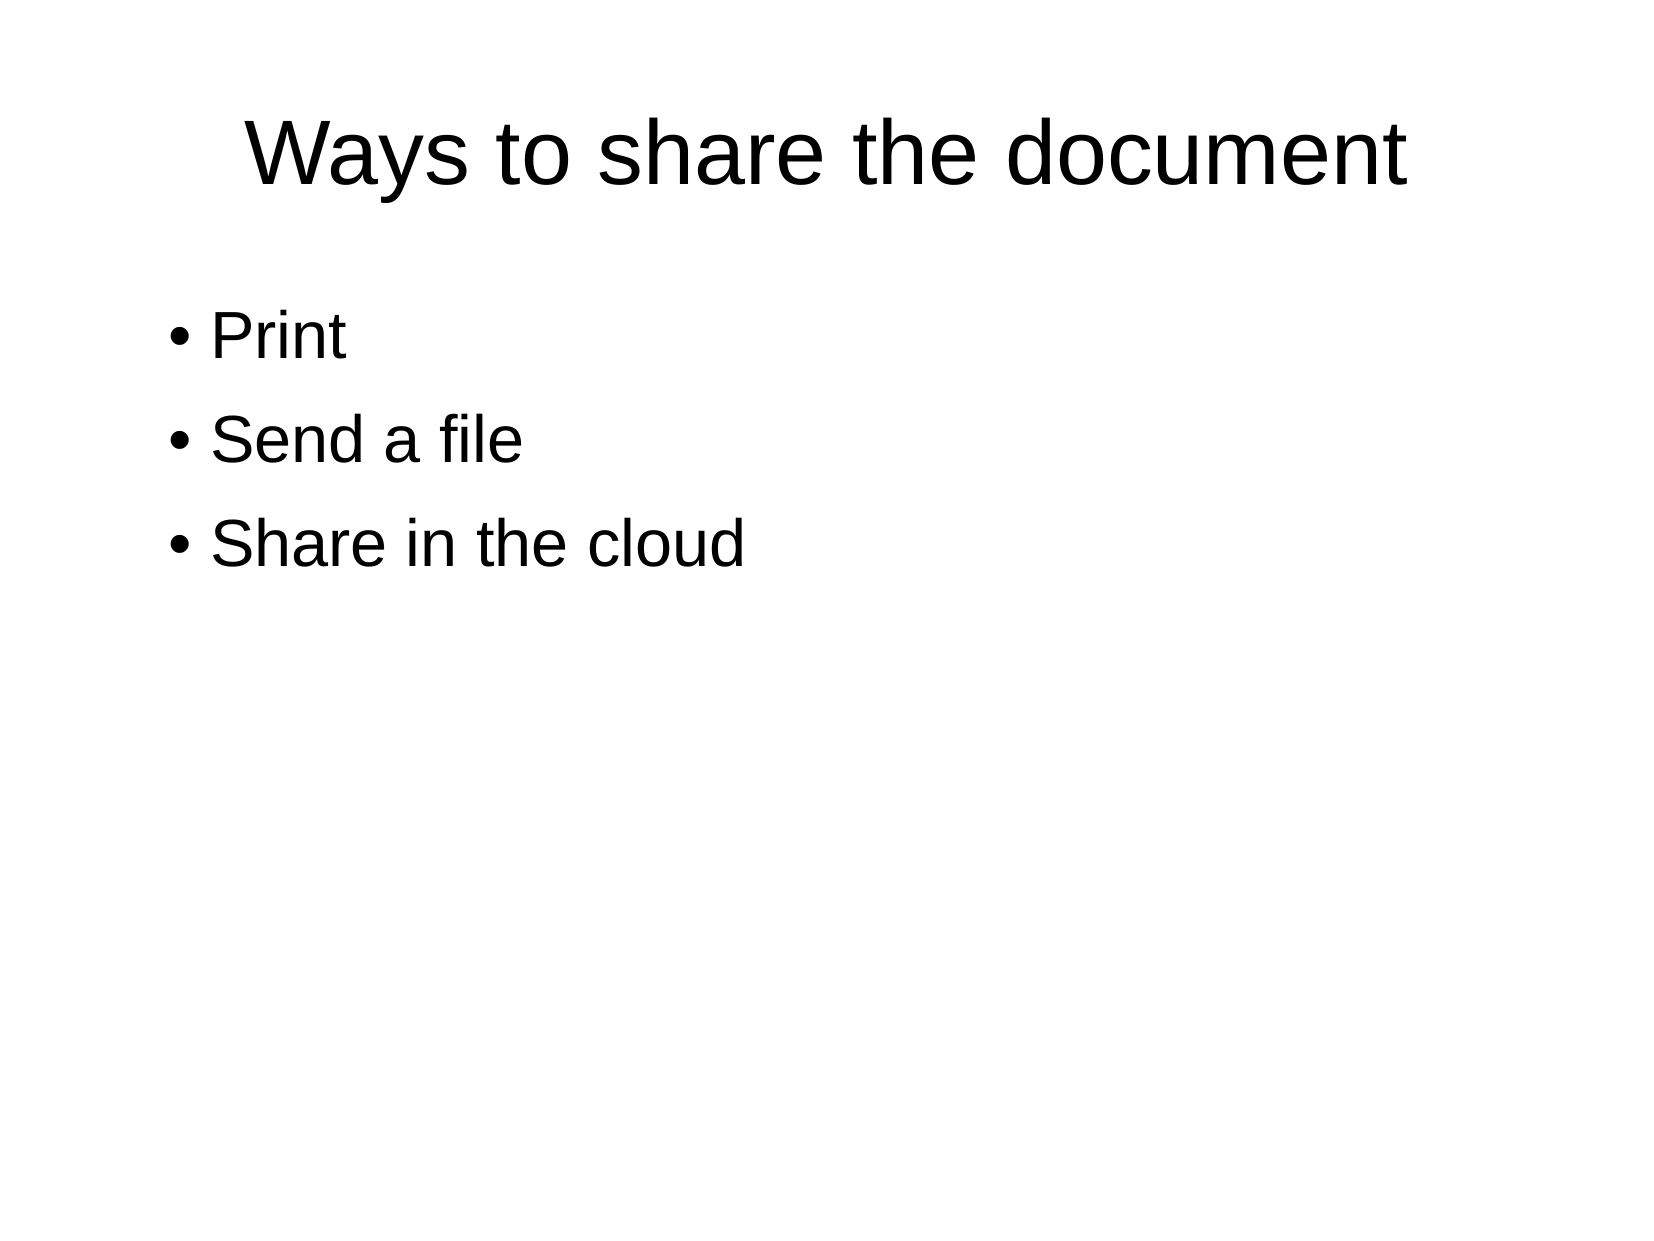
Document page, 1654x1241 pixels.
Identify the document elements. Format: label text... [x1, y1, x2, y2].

text_box Ways to share the document [82, 94, 1571, 212]
text_box • Print • Send a file • Share in the cloud [82, 290, 1571, 1010]
